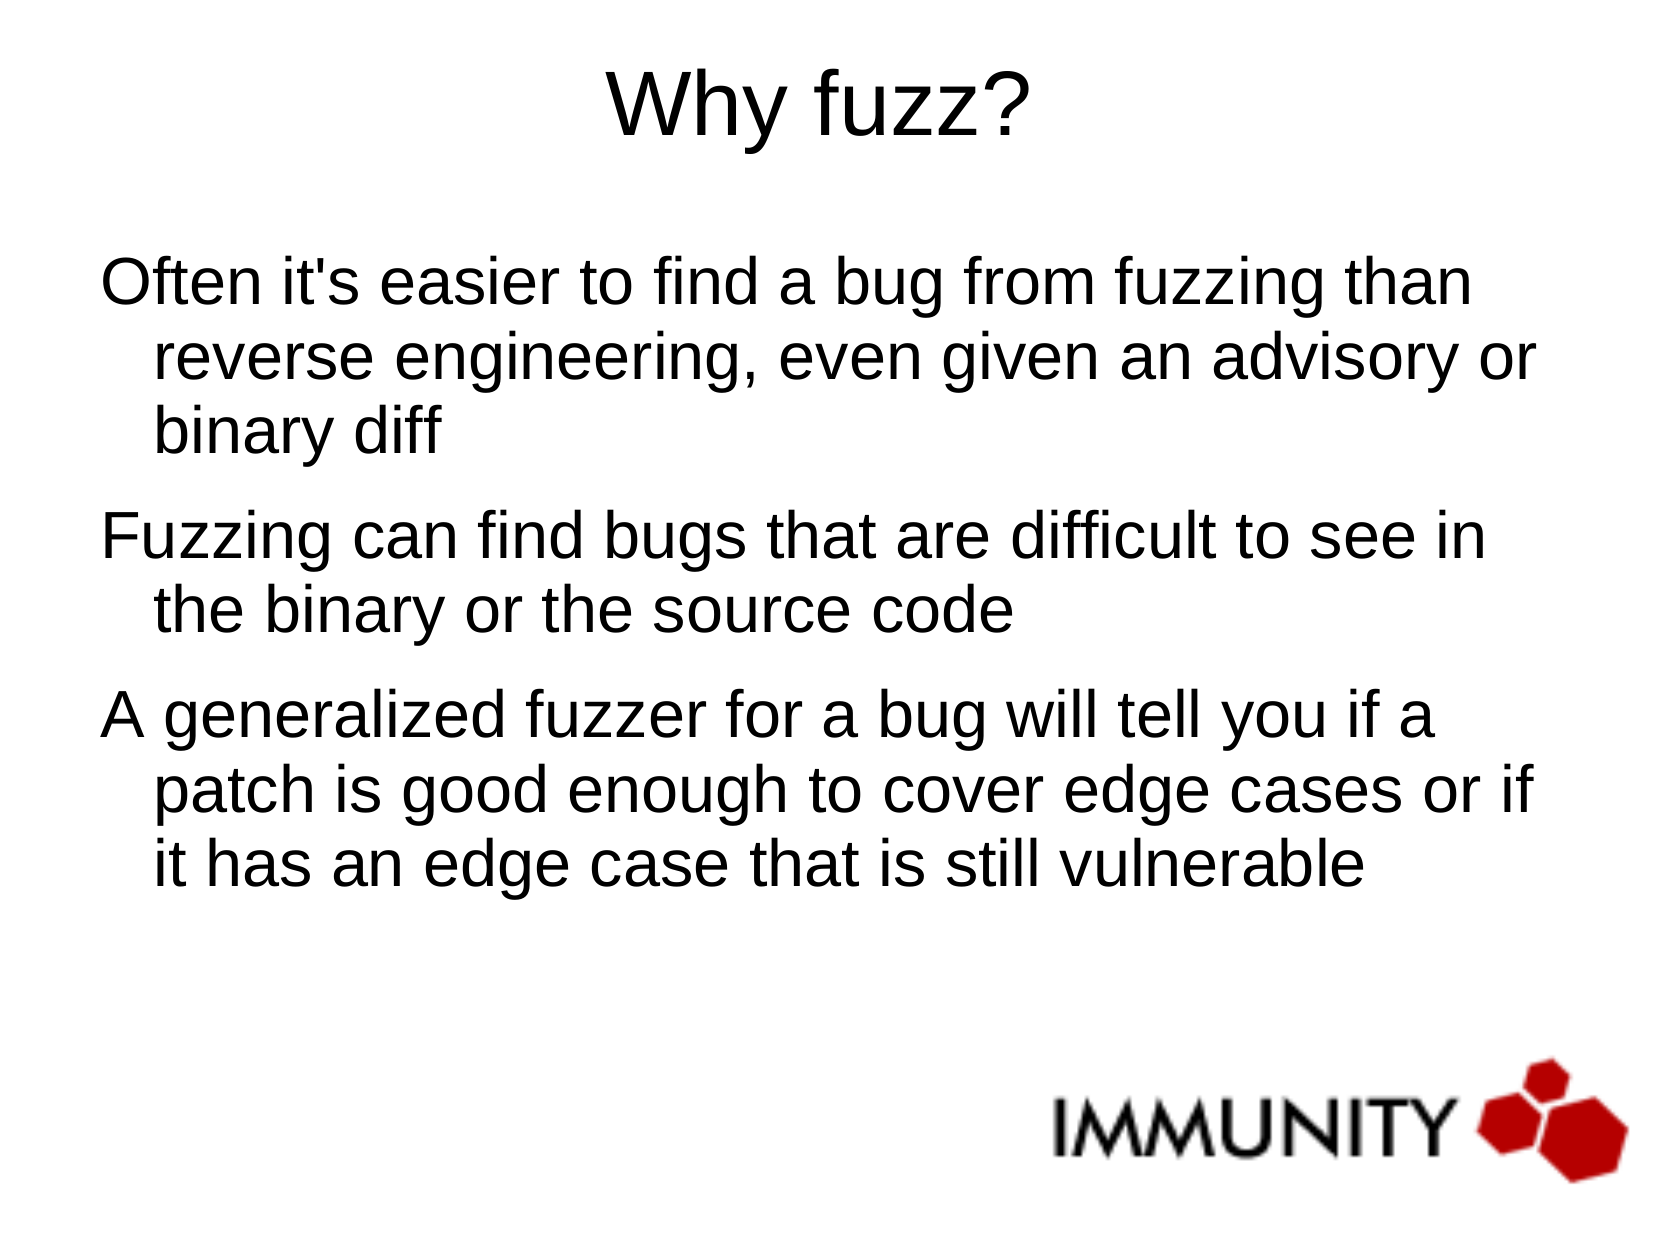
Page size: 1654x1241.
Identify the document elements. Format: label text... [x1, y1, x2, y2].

picture [1006, 1017, 1654, 1241]
title Why fuzz? [75, 0, 1564, 208]
list Often it's easier to find a bug from fuzzing than reverse engineering, even given an advisory or binary diff Fuzzing can find bugs that are difficult to see in the binary or the source code A generalized fuzzer for a bug will tell you if a patch is good enough to cover edge cases or if it has an edge case that is still vulnerable [82, 243, 1571, 1109]
